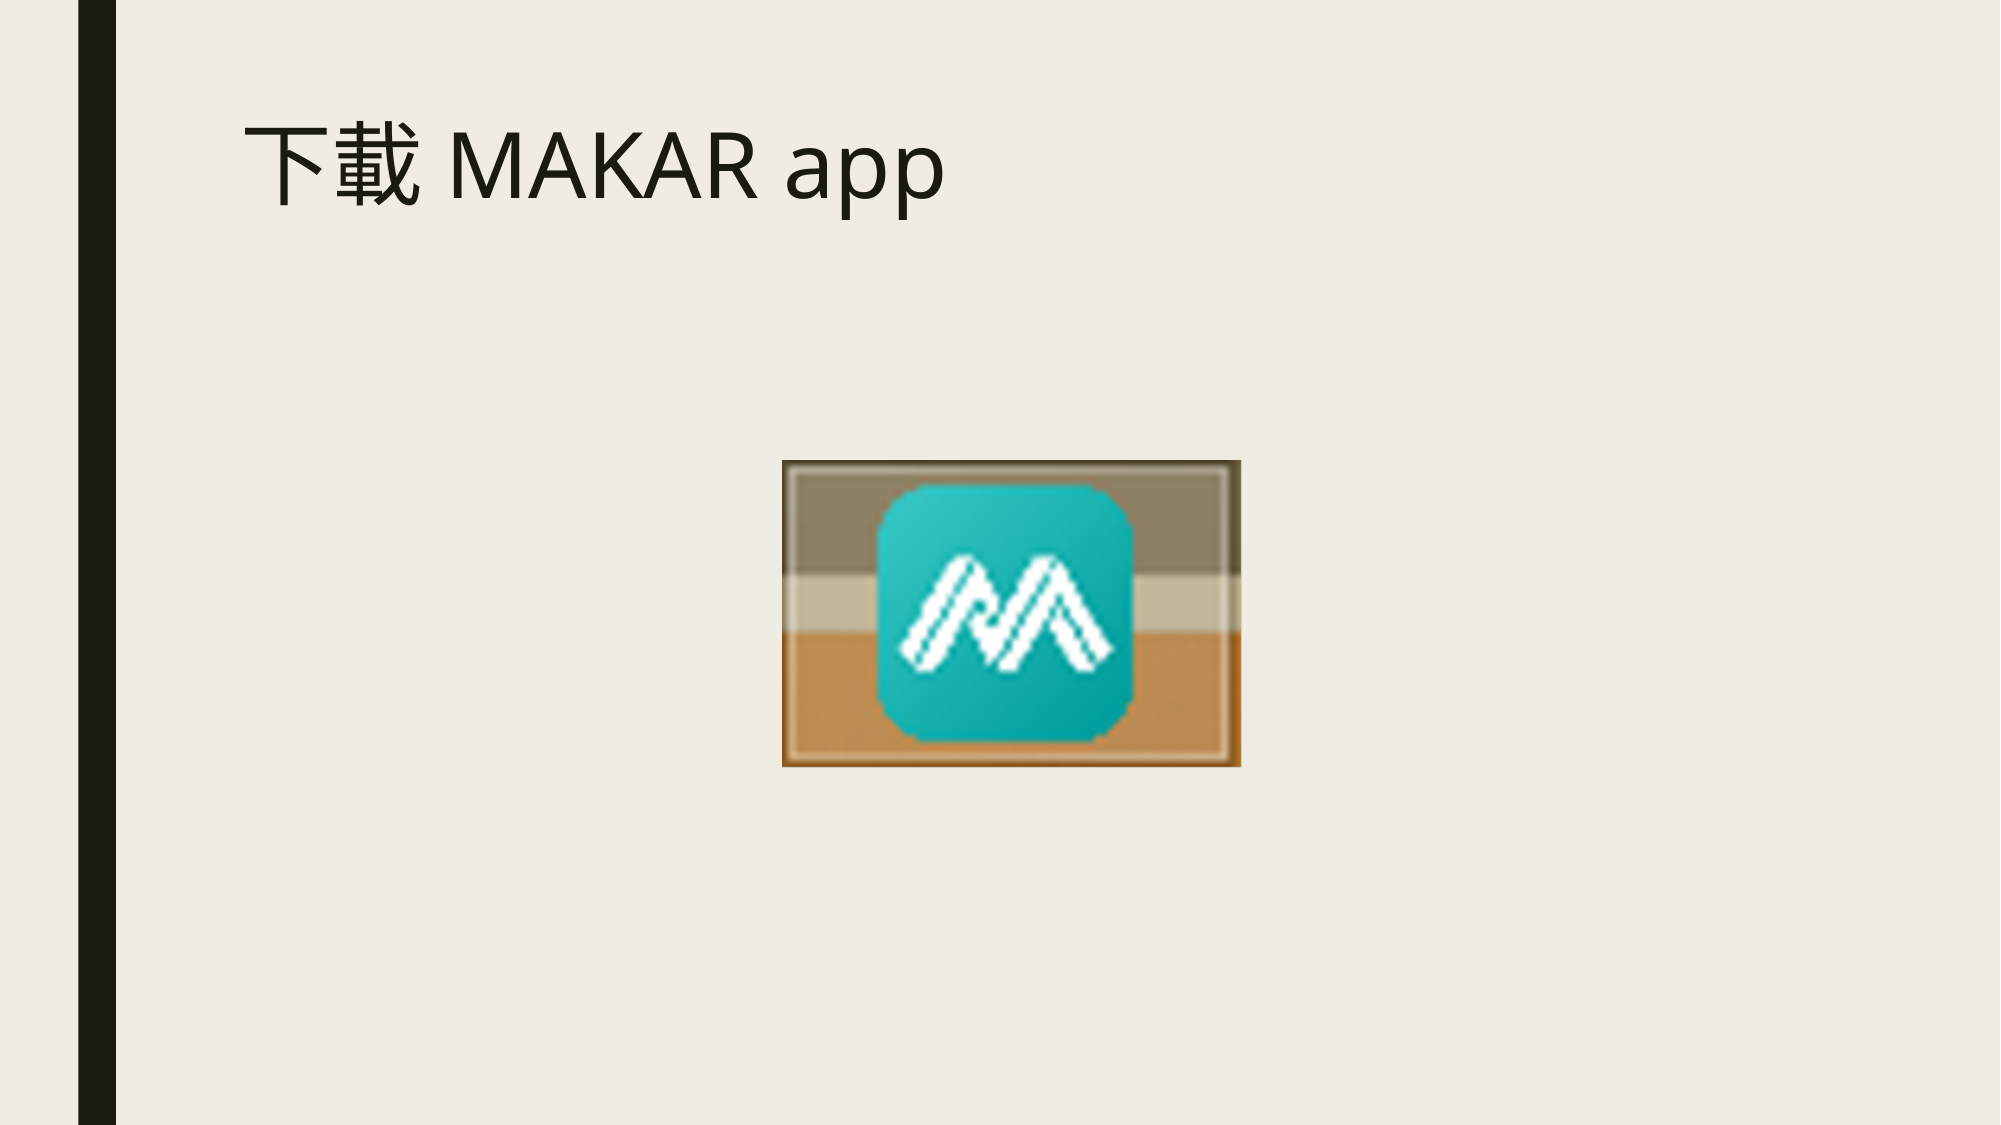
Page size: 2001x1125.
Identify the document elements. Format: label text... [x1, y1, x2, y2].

picture [782, 460, 1243, 769]
title 下載MAKAR app [225, 112, 1801, 357]
